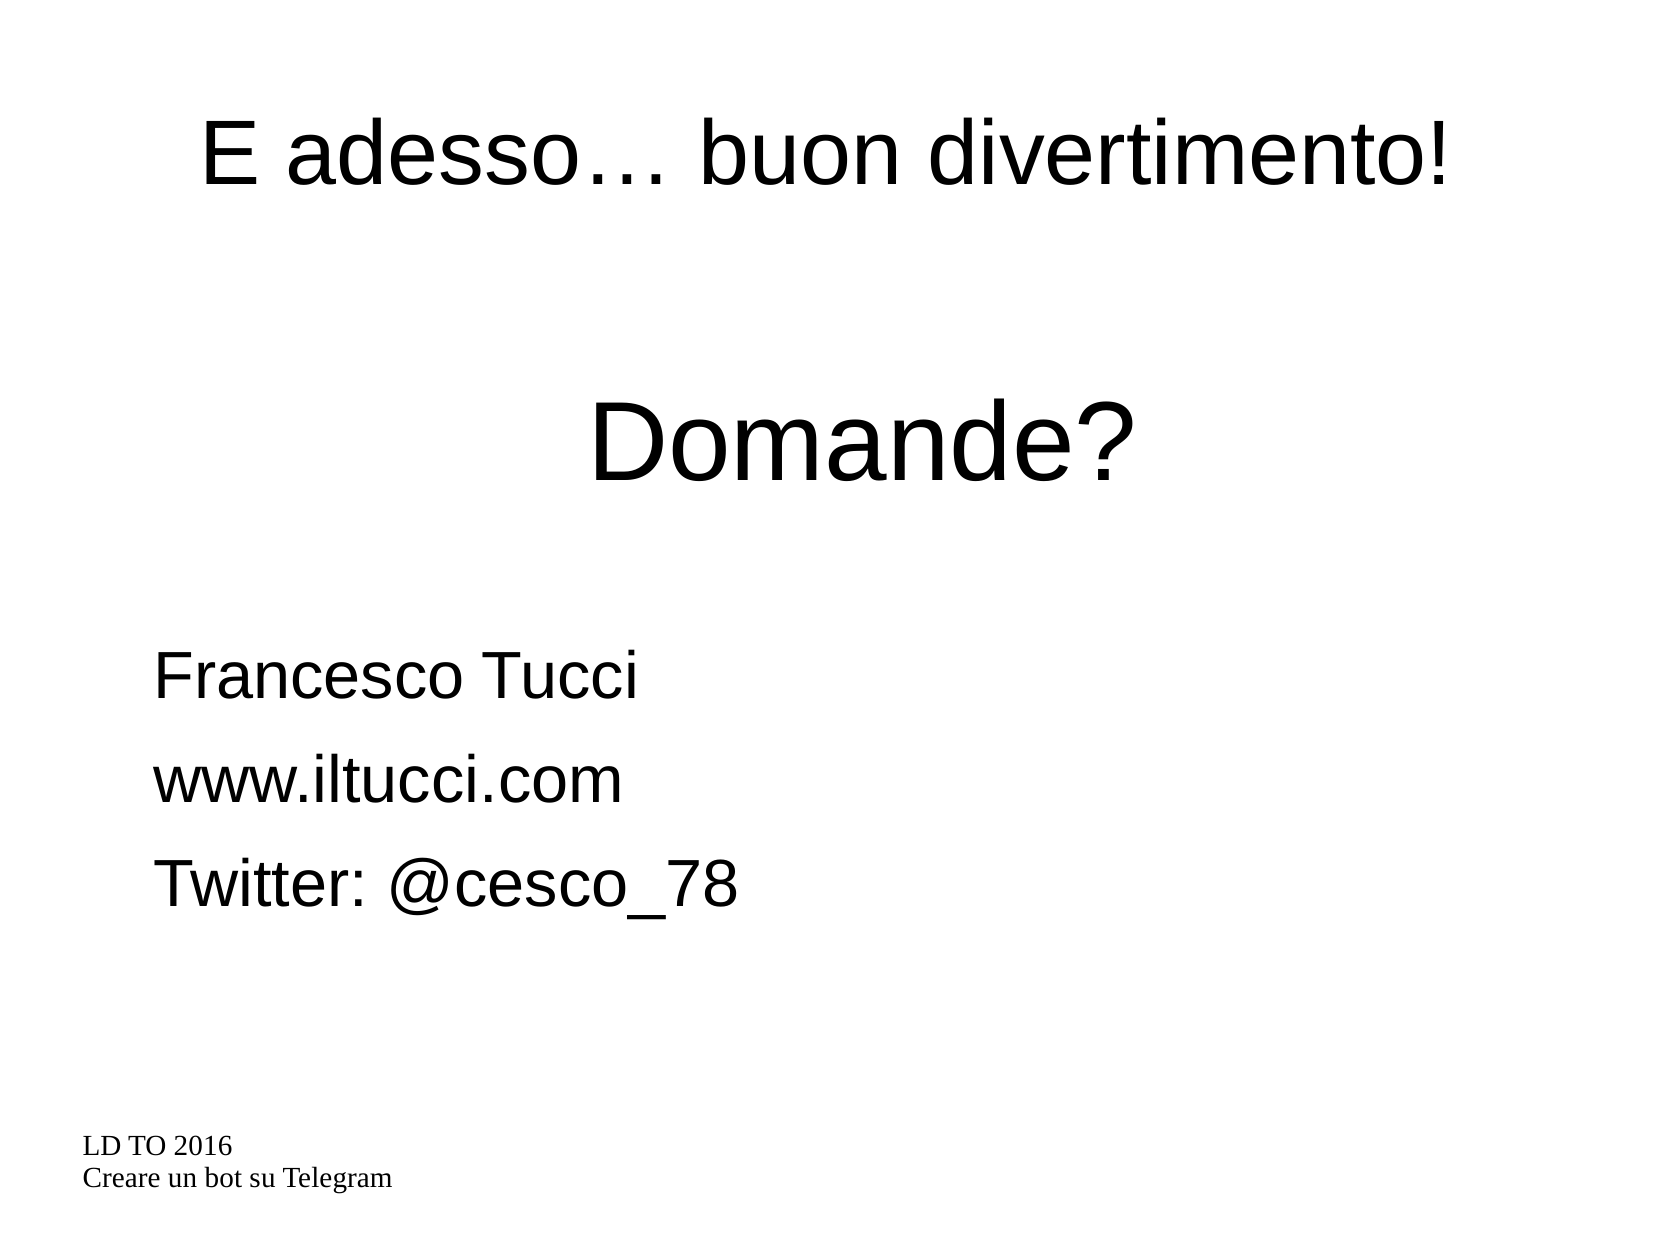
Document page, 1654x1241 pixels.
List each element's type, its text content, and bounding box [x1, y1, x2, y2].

list Domande? Francesco Tucci www.iltucci.com Twitter: @cesco_78 [82, 290, 1571, 1010]
title E adesso… buon divertimento! [82, 49, 1571, 257]
